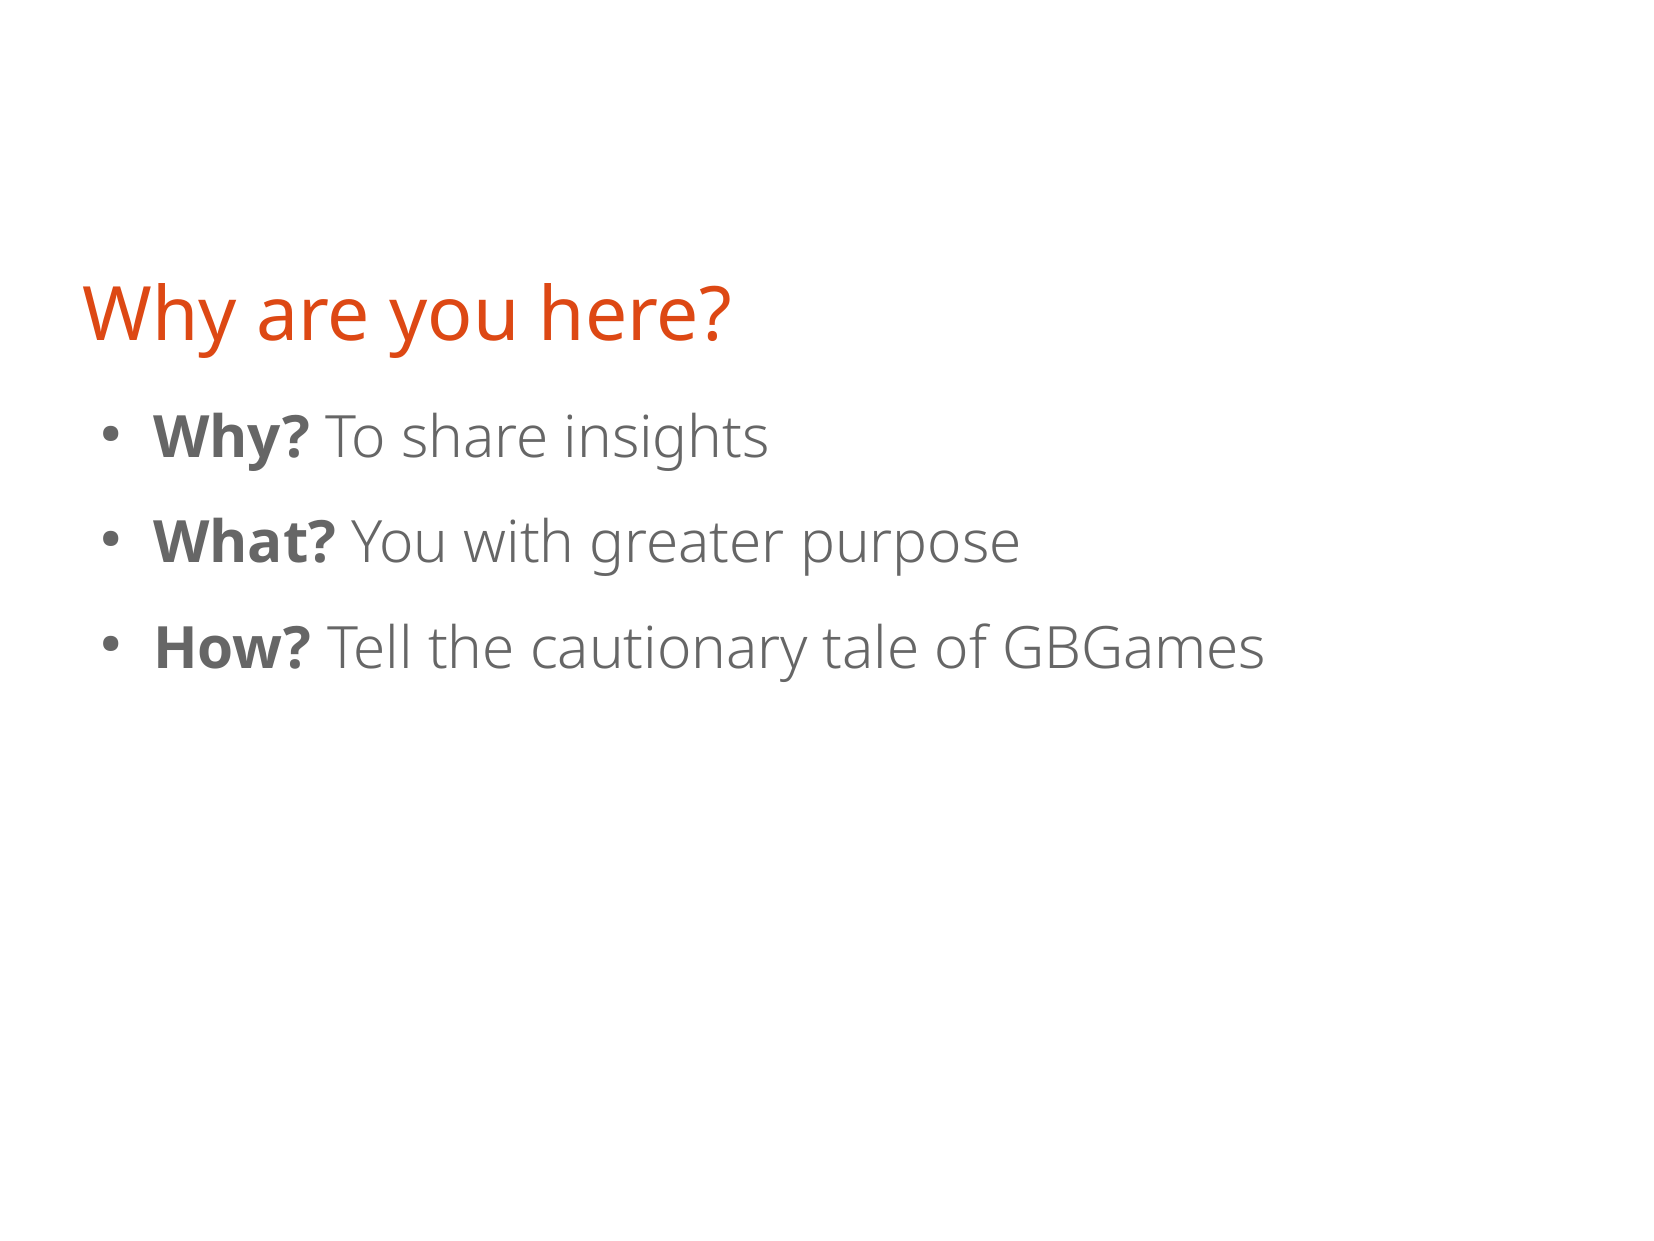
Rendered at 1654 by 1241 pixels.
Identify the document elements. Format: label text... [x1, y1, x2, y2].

list Why? To share insights What? You with greater purpose How? Tell the cautionary tale of GBGames [82, 395, 1571, 1016]
title Why are you here? [82, 248, 1571, 375]
